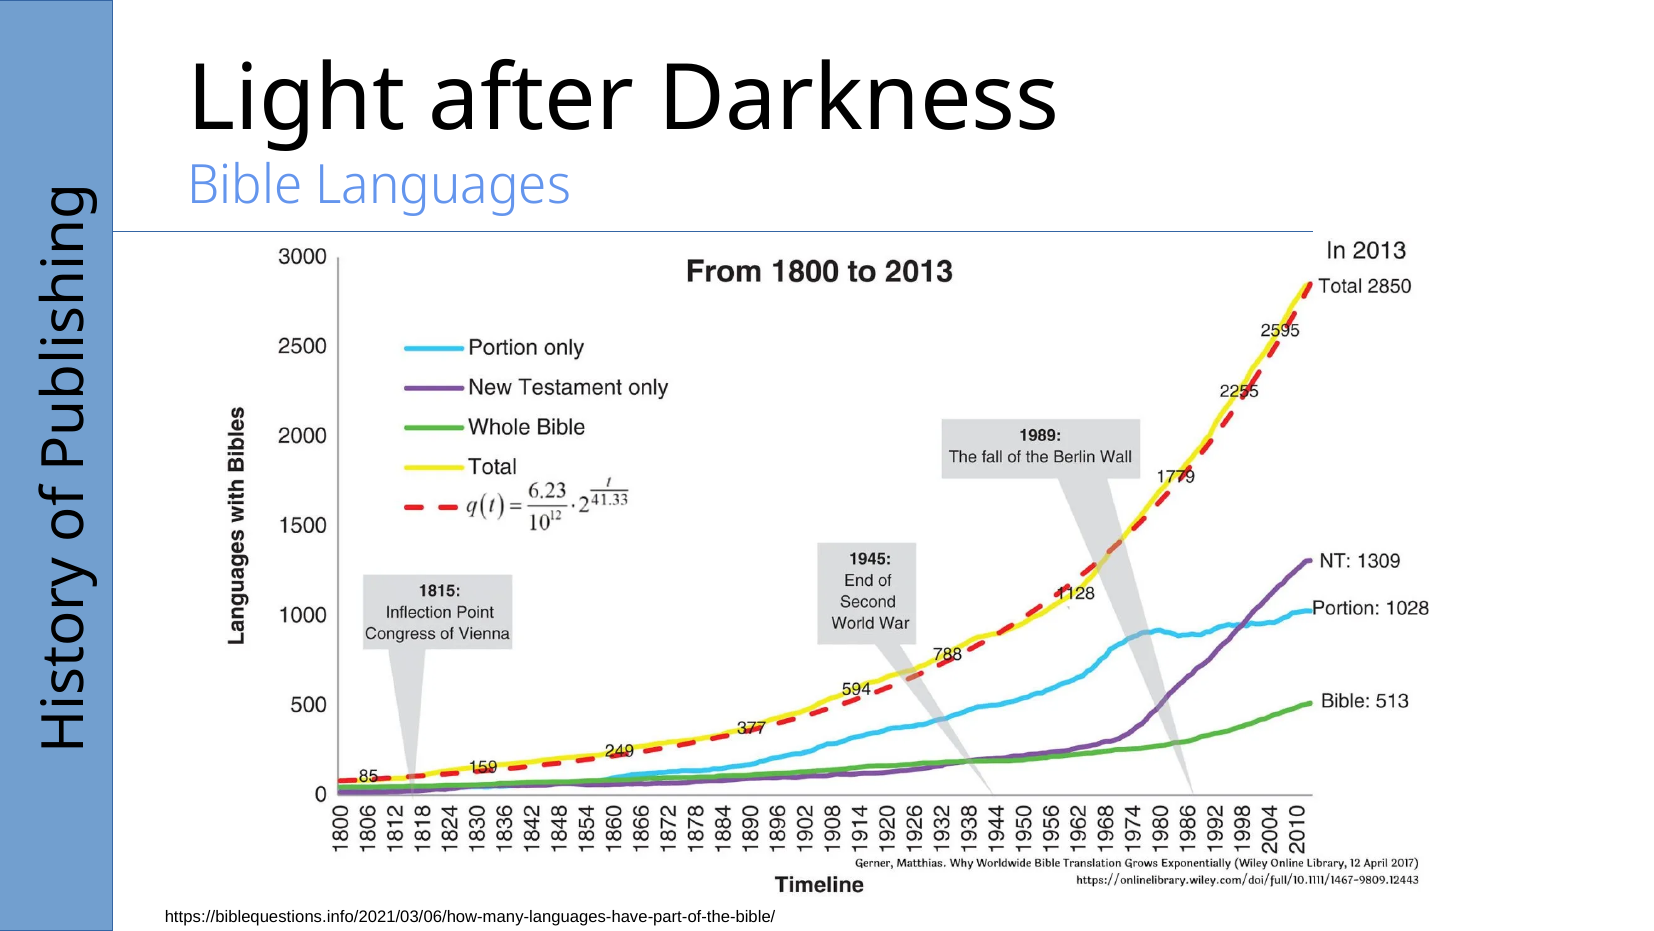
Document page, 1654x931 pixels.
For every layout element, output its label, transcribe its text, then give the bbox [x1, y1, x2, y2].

picture [225, 238, 1429, 897]
text_box History of Publishing [13, 37, 105, 901]
text_box [0, 0, 113, 931]
text_box https://biblequestions.info/2021/03/06/how-many-languages-have-part-of-the-bible/ [150, 900, 1088, 931]
title Bible Languages [187, 125, 1571, 239]
title Light after Darkness [187, 33, 1571, 125]
